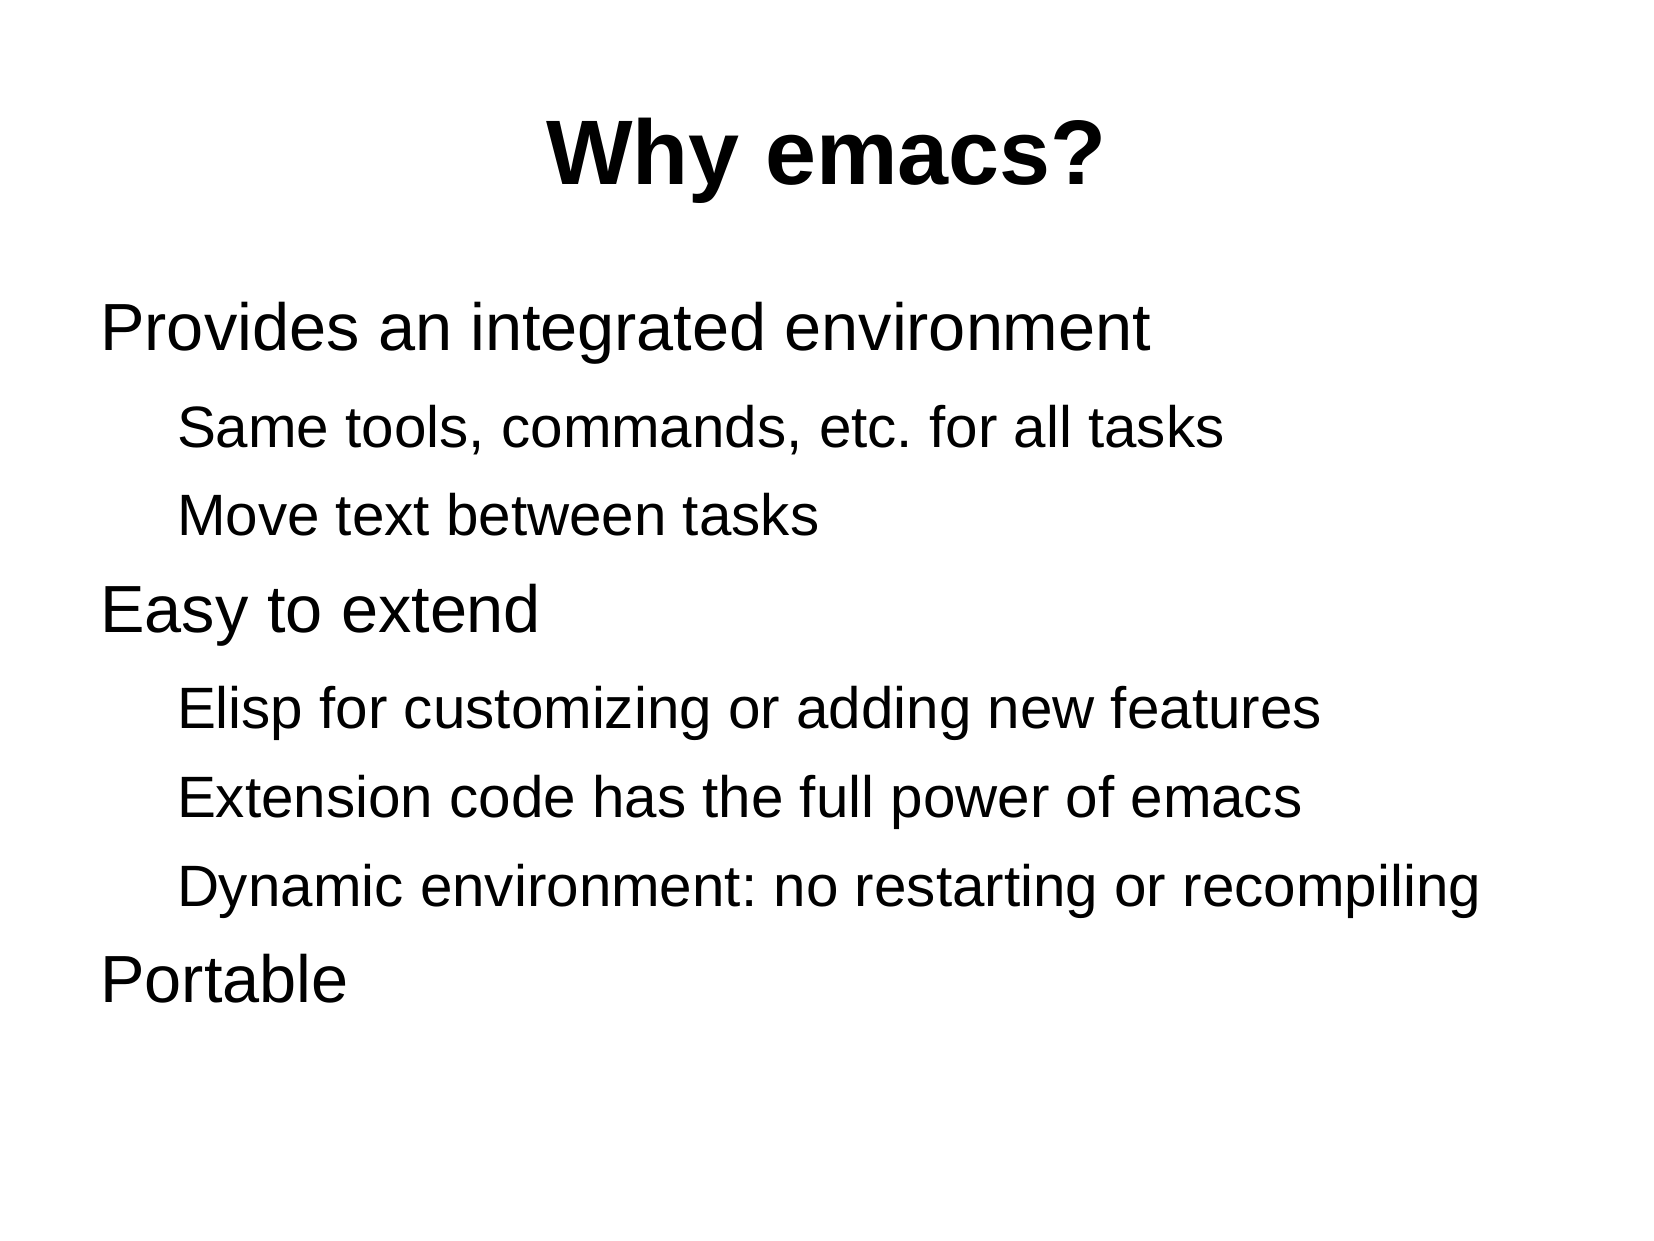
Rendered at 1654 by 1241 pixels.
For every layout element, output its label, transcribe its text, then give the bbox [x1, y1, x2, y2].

list Provides an integrated environment Same tools, commands, etc. for all tasks Move text between tasks Easy to extend Elisp for customizing or adding new features Extension code has the full power of emacs Dynamic environment: no restarting or recompiling Portable [82, 290, 1571, 1109]
title Why emacs? [82, 49, 1571, 257]
